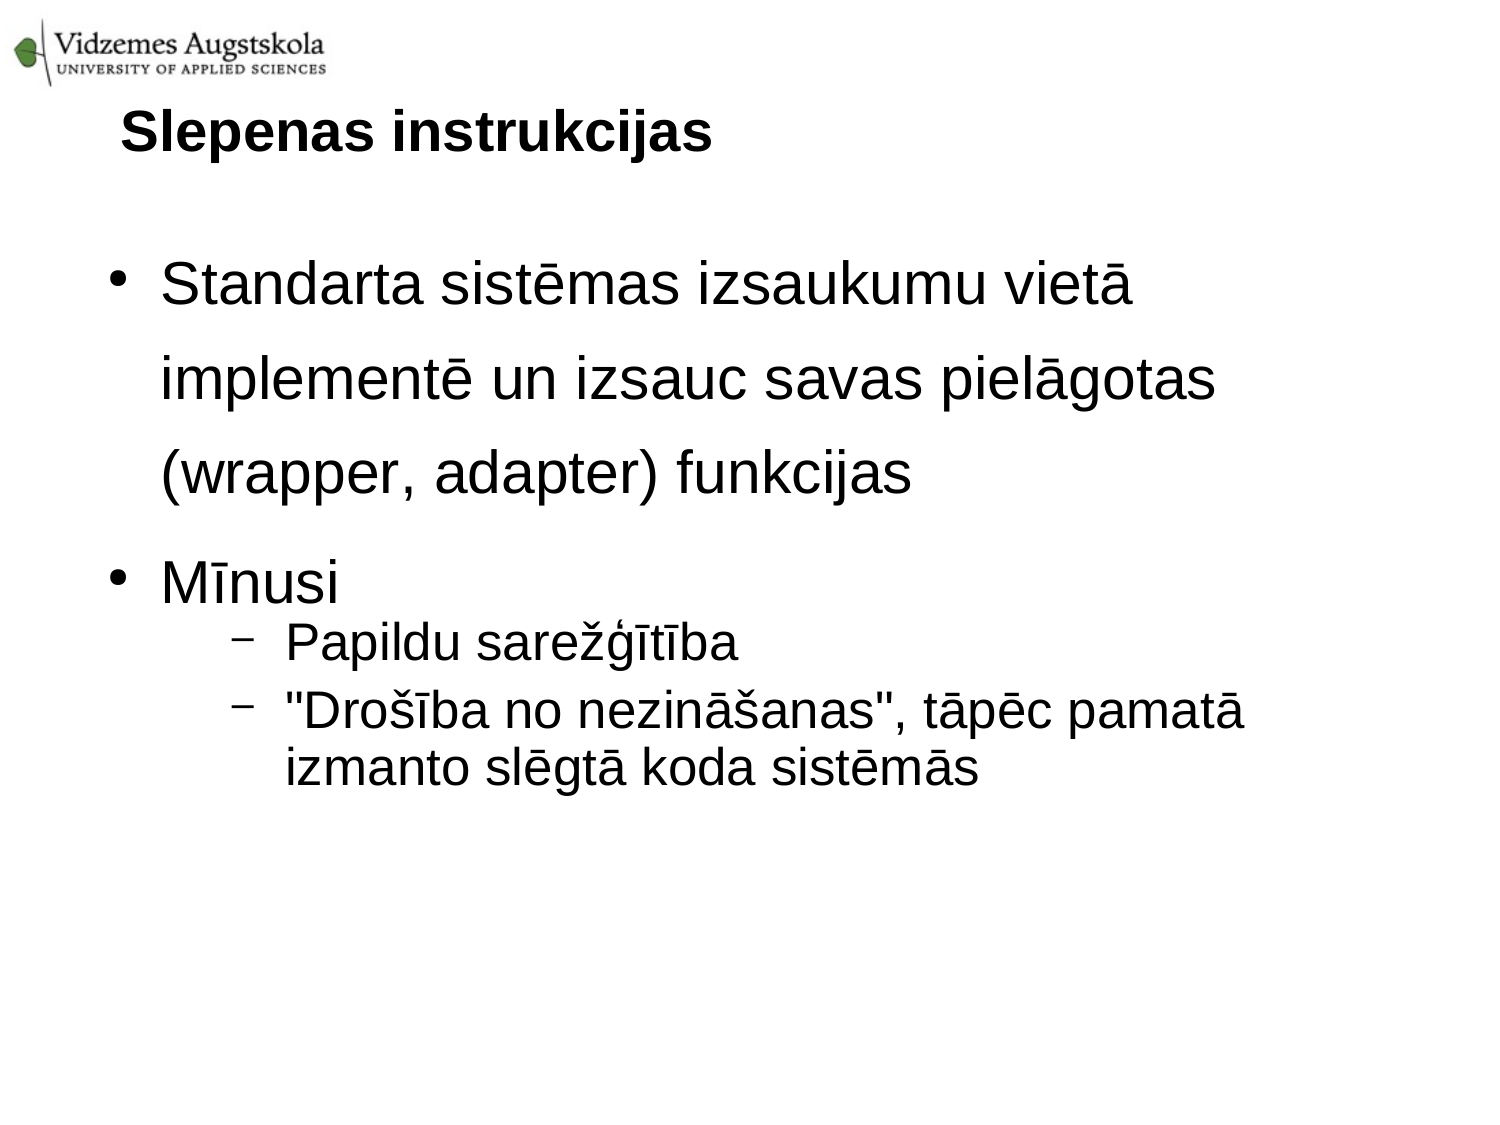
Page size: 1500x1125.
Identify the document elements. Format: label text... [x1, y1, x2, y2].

title Slepenas instrukcijas [85, 87, 1372, 177]
picture [5, 2, 334, 102]
list Standarta sistēmas izsaukumu vietā implementē un izsauc savas pielāgotas (wrapper, adapter) funkcijas Mīnusi Papildu sarežģītība "Drošība no nezināšanas", tāpēc pamatā izmanto slēgtā koda sistēmās [74, 214, 1424, 1004]
